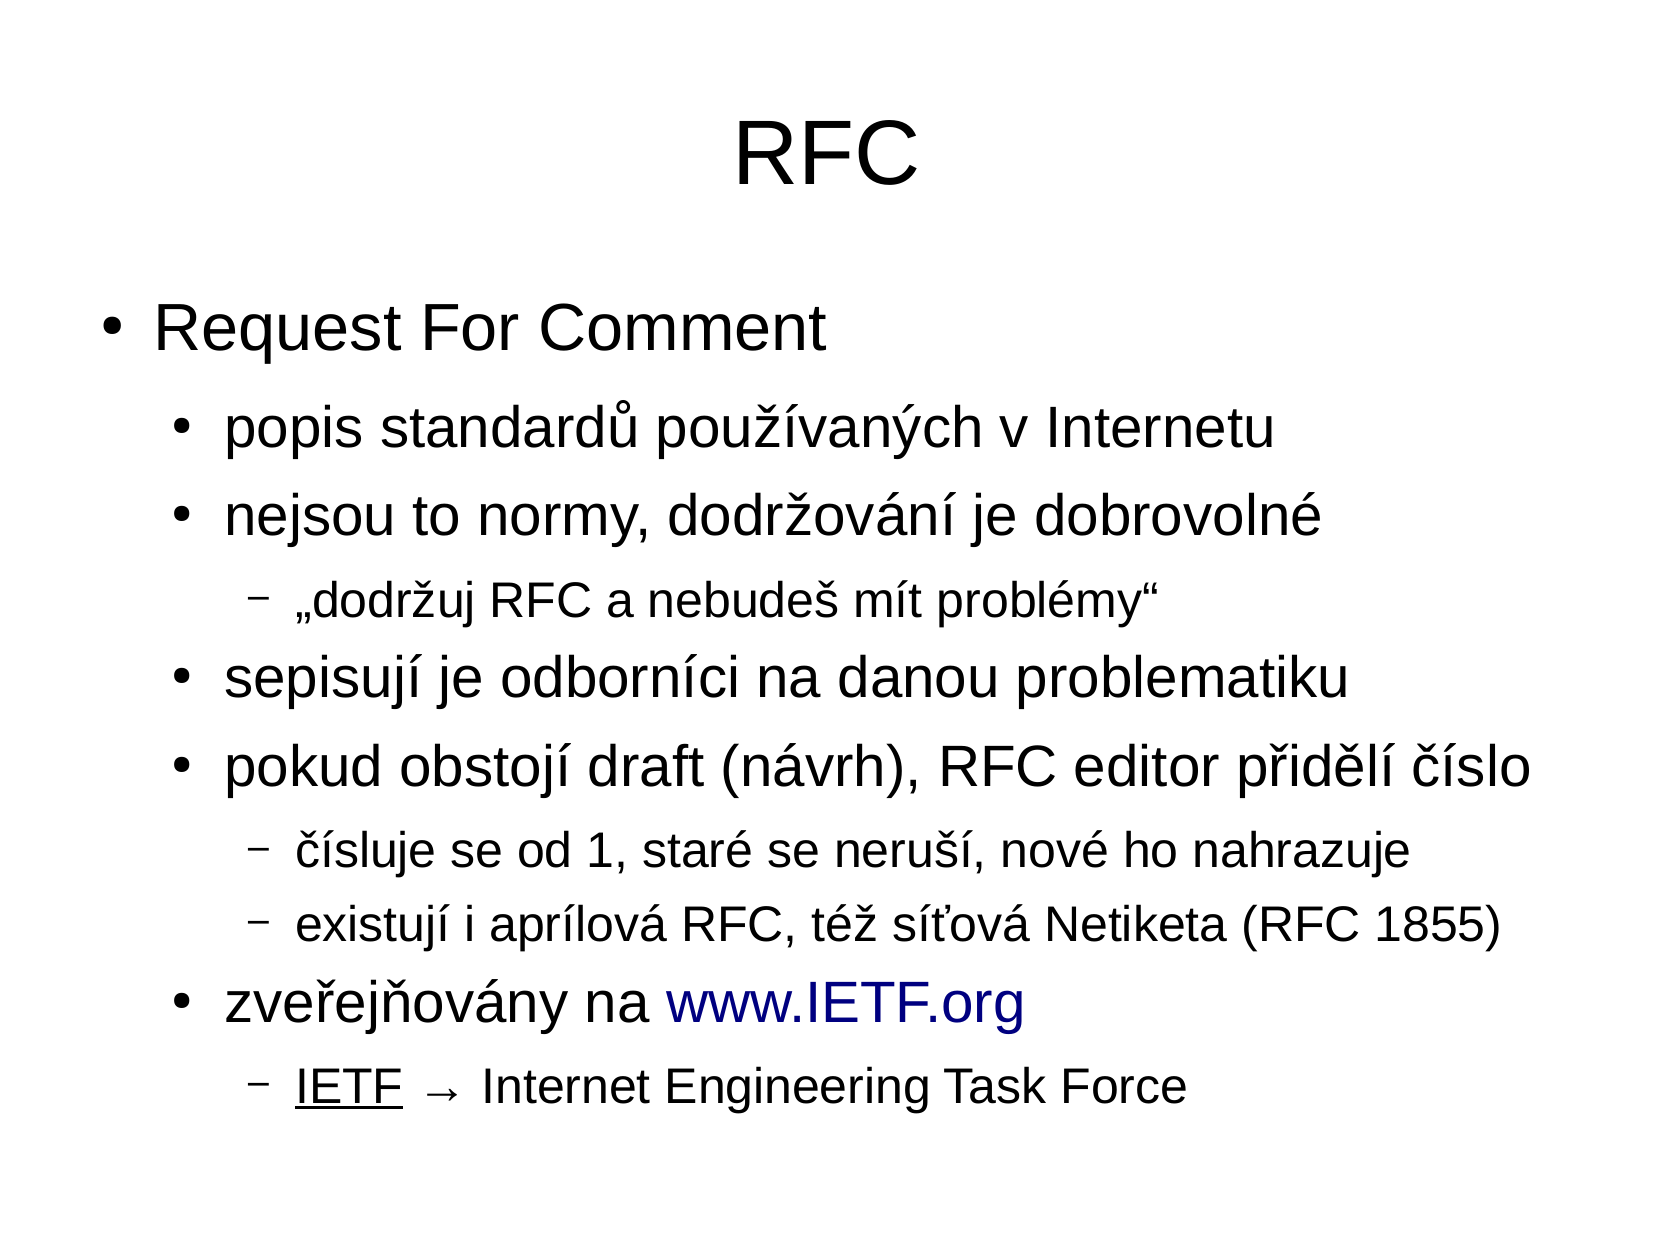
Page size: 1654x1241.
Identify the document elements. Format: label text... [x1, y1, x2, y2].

title RFC [82, 56, 1571, 250]
list Request For Comment popis standardů používaných v Internetu nejsou to normy, dodržování je dobrovolné „dodržuj RFC a nebudeš mít problémy“ sepisují je odborníci na danou problematiku pokud obstojí draft (návrh), RFC editor přidělí číslo čísluje se od 1, staré se neruší, nové ho nahrazuje existují i aprílová RFC, též síťová Netiketa (RFC 1855) zveřejňovány na www.IETF.org IETF → Internet Engineering Task Force [82, 290, 1571, 1114]
